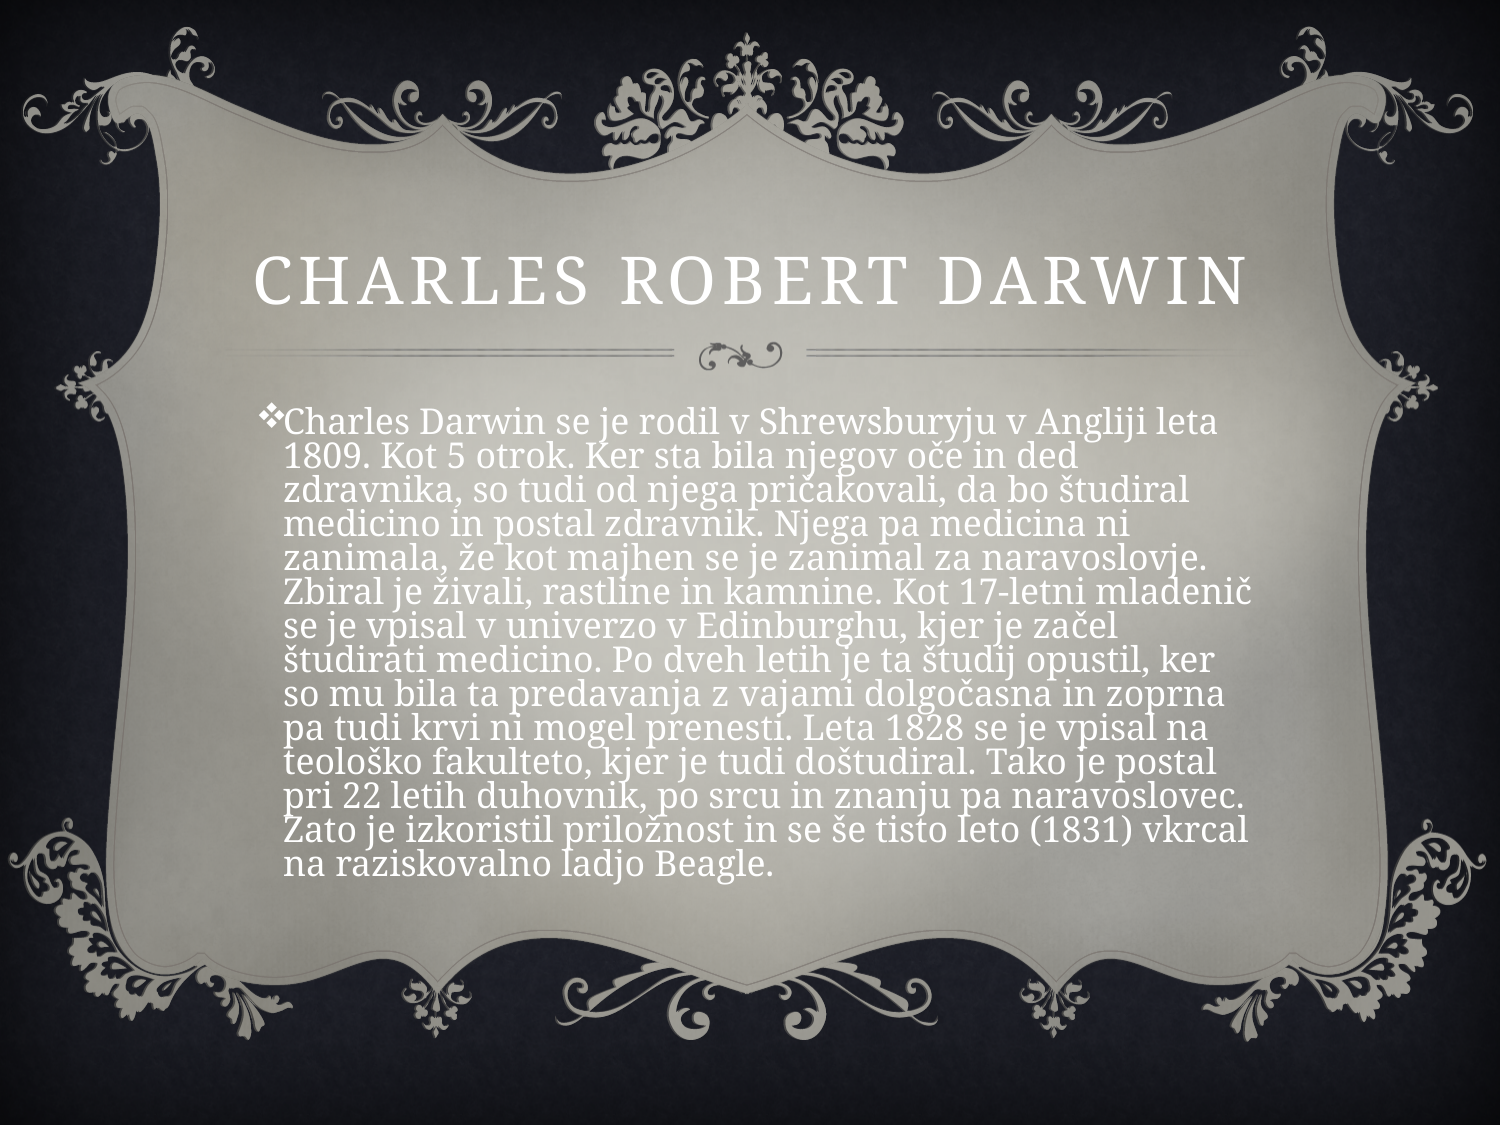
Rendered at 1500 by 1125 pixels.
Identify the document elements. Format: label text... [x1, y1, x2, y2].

list Charles Darwin se je rodil v Shrewsburyju v Angliji leta 1809. Kot 5 otrok. Ker sta bila njegov oče in ded zdravnika, so tudi od njega pričakovali, da bo študiral medicino in postal zdravnik. Njega pa medicina ni zanimala, že kot majhen se je zanimal za naravoslovje. Zbiral je živali, rastline in kamnine. Kot 17-letni mladenič se je vpisal v univerzo v Edinburghu, kjer je začel študirati medicino. Po dveh letih je ta študij opustil, ker so mu bila ta predavanja z vajami dolgočasna in zoprna pa tudi krvi ni mogel prenesti. Leta 1828 se je vpisal na teološko fakulteto, kjer je tudi doštudiral. Tako je postal pri 22 letih duhovnik, po srcu in znanju pa naravoslovec. Zato je izkoristil priložnost in se še tisto leto (1831) vkrcal na raziskovalno ladjo Beagle. [225, 399, 1275, 900]
title CHARLES ROBERT DARWIN [225, 212, 1275, 325]
picture [0, 0, 1500, 1125]
